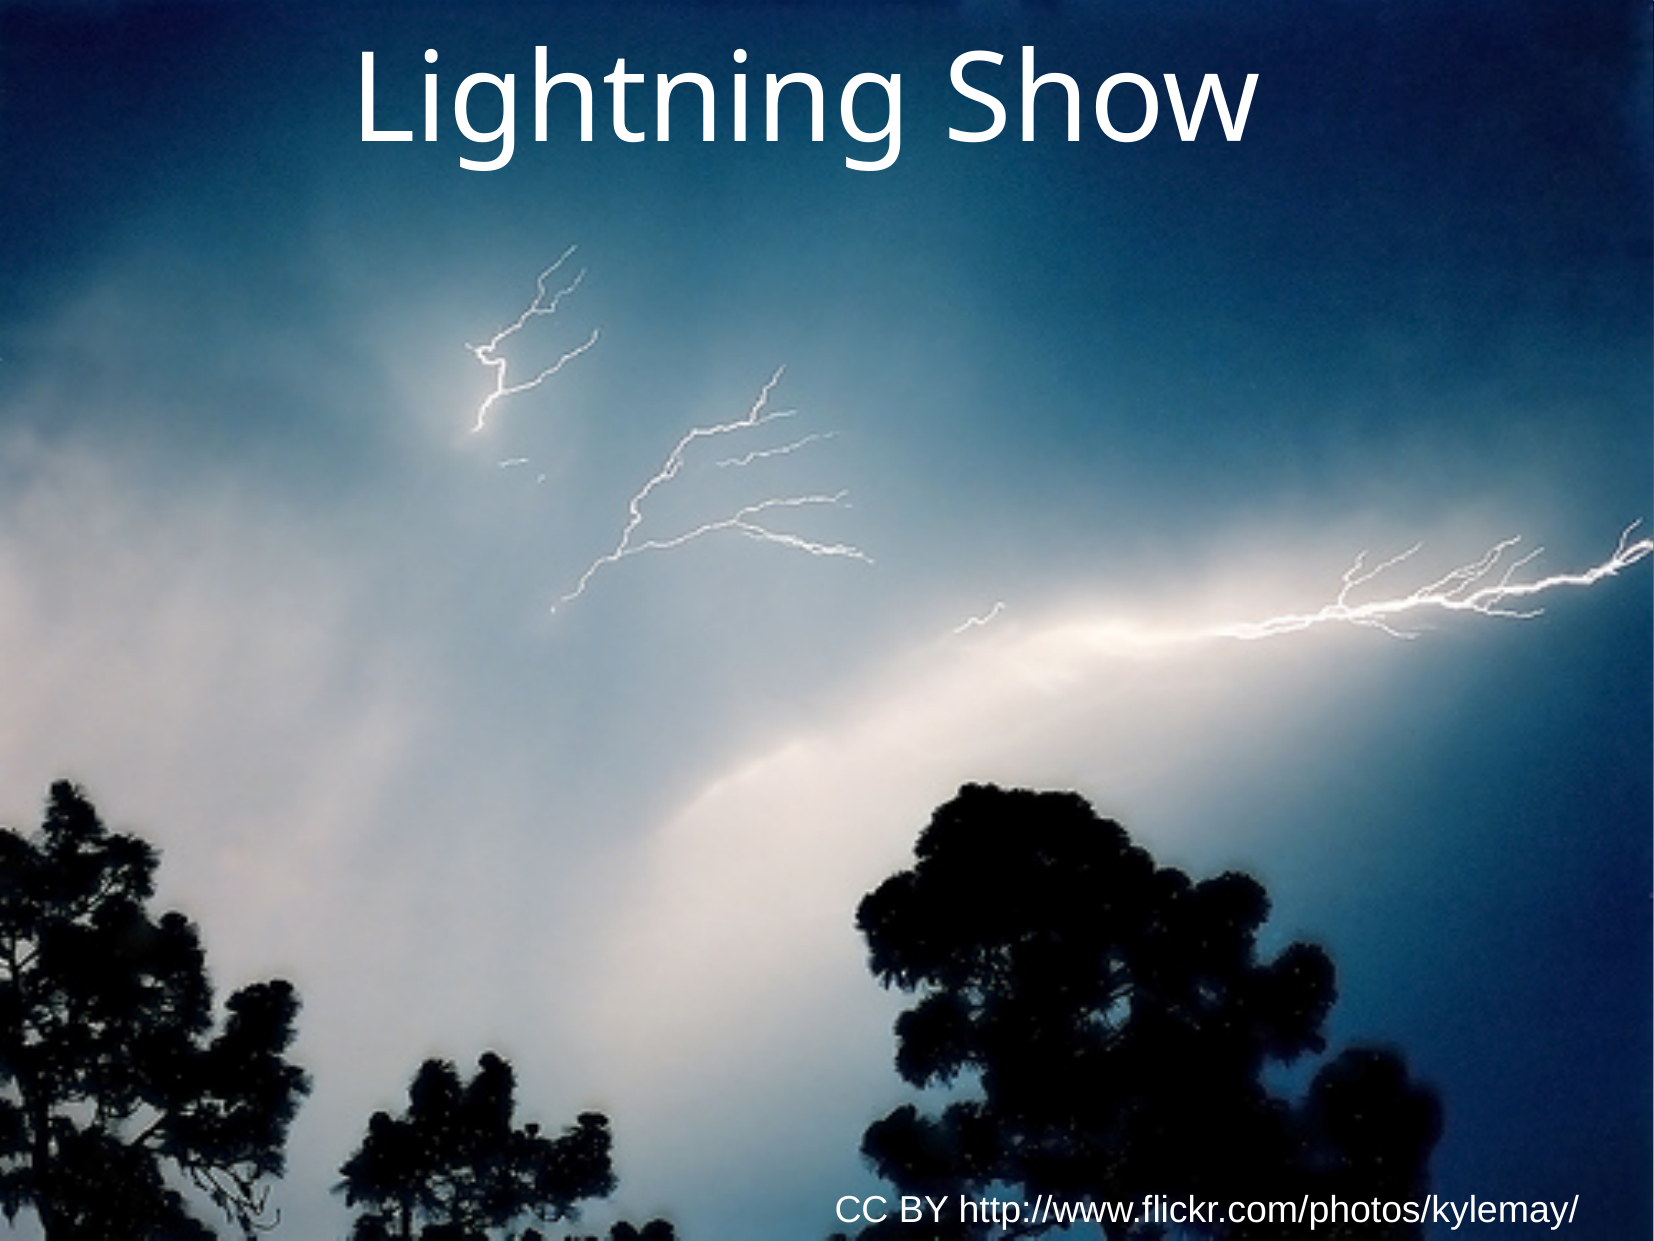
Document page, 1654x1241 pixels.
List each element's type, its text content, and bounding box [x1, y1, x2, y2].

picture [0, 0, 1654, 1241]
text_box CC BY http://www.flickr.com/photos/kylemay/ [819, 1181, 1595, 1238]
text_box Lightning Show [335, 0, 1241, 154]
